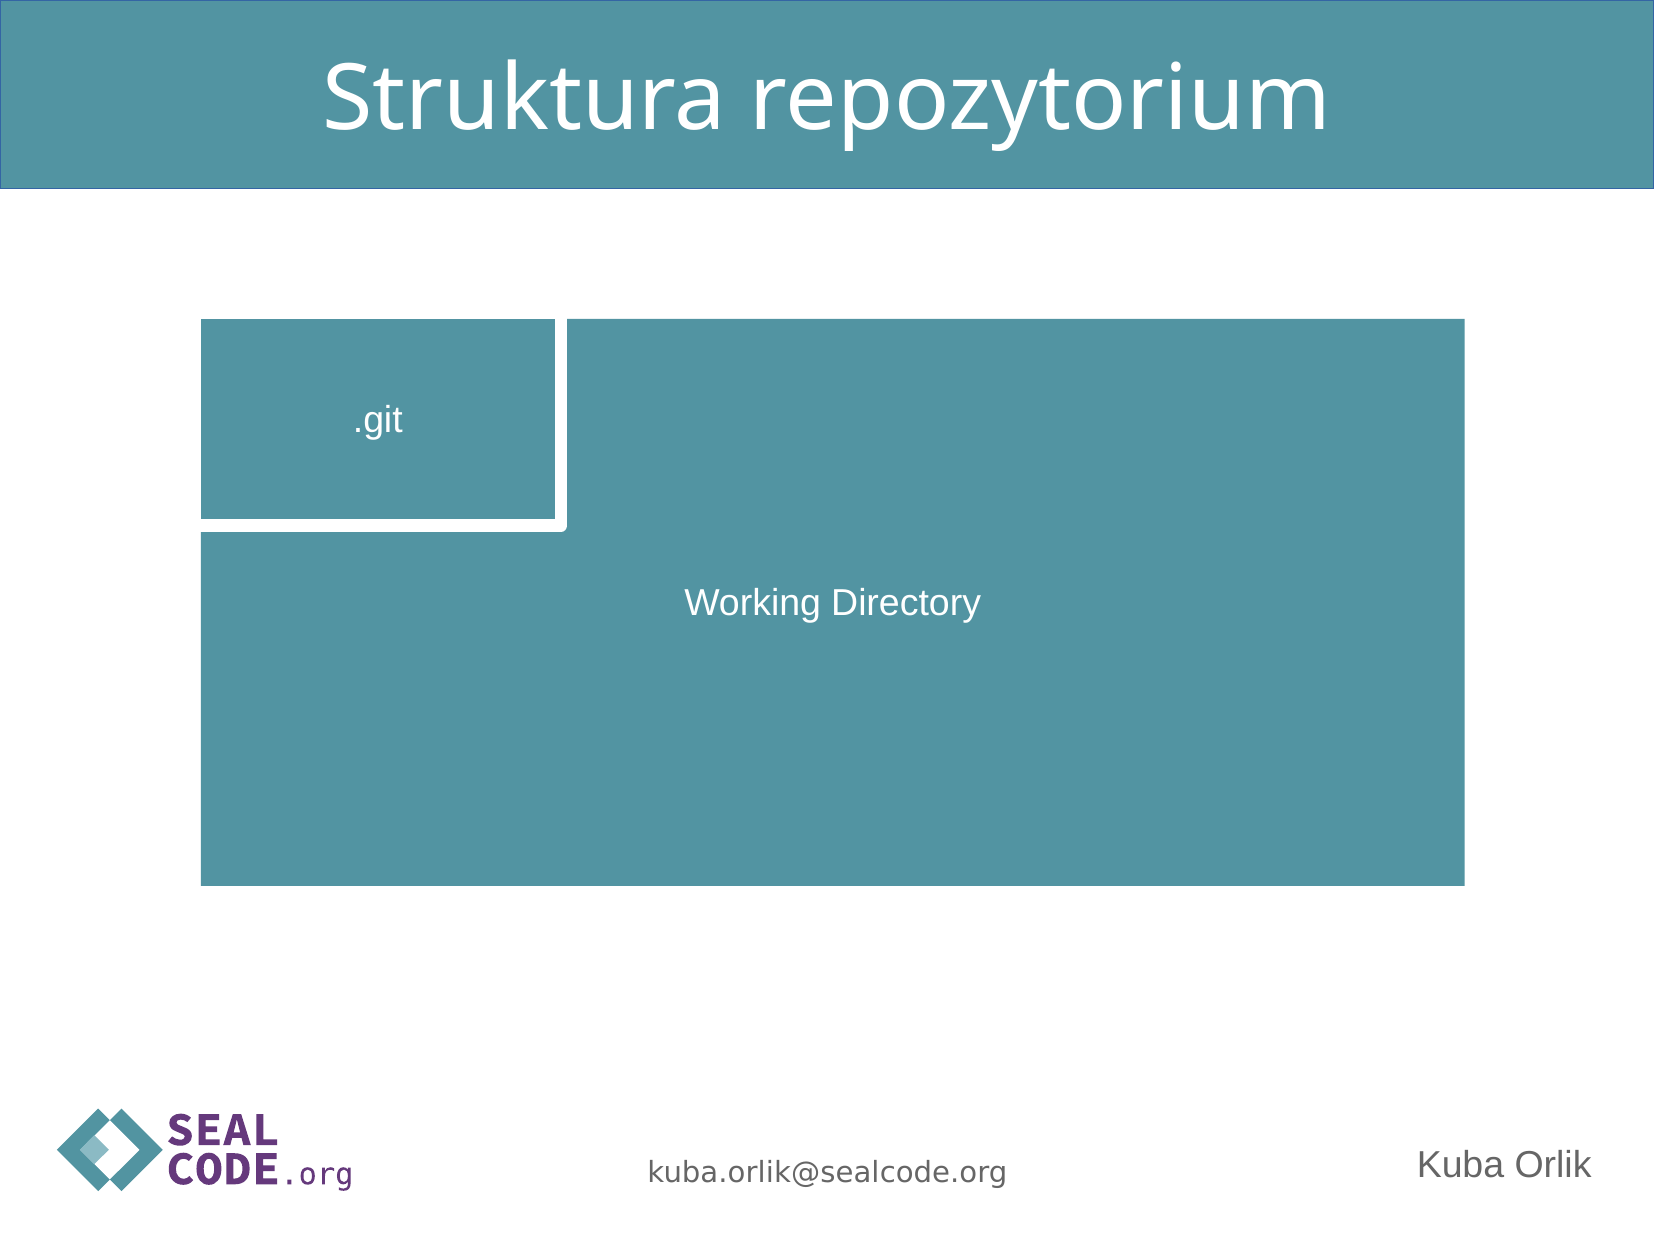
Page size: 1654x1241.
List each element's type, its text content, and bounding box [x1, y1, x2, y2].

text_box Working Directory [200, 318, 1465, 886]
text_box .git [194, 312, 562, 526]
title Struktura repozytorium [82, 0, 1571, 189]
